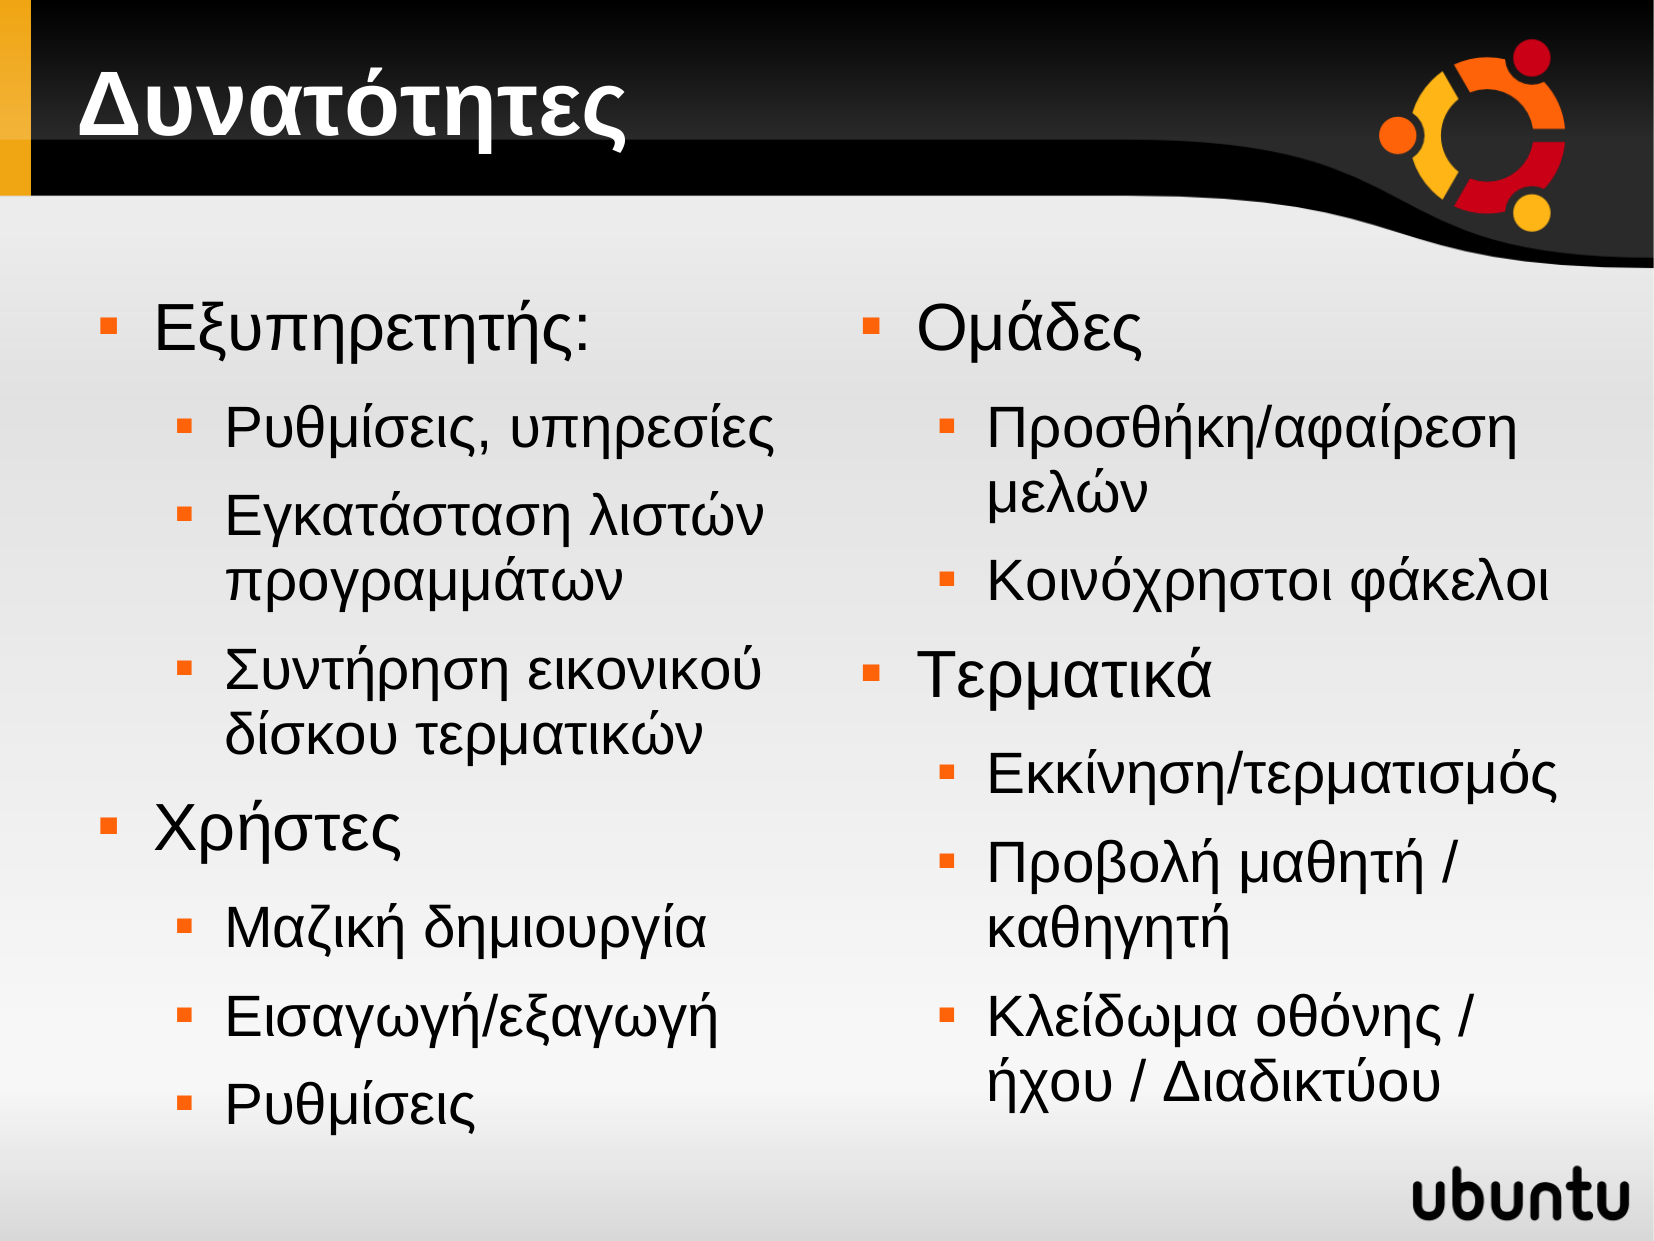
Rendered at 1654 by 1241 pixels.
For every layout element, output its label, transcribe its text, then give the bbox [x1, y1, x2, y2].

list Εξυπηρετητής: Ρυθμίσεις, υπηρεσίες Εγκατάσταση λιστών προγραμμάτων Συντήρηση εικονικού δίσκου τερματικών Χρήστες Μαζική δημιουργία Εισαγωγή/εξαγωγή Ρυθμίσεις [82, 290, 809, 1138]
list Ομάδες Προσθήκη/αφαίρεση μελών Κοινόχρηστοι φάκελοι Τερματικά Εκκίνηση/τερματισμός Προβολή μαθητή / καθηγητή Κλείδωμα οθόνης / ήχου / Διαδικτύου [845, 290, 1572, 1114]
picture [0, 0, 1654, 1241]
title Δυνατότητες [76, 0, 1565, 208]
